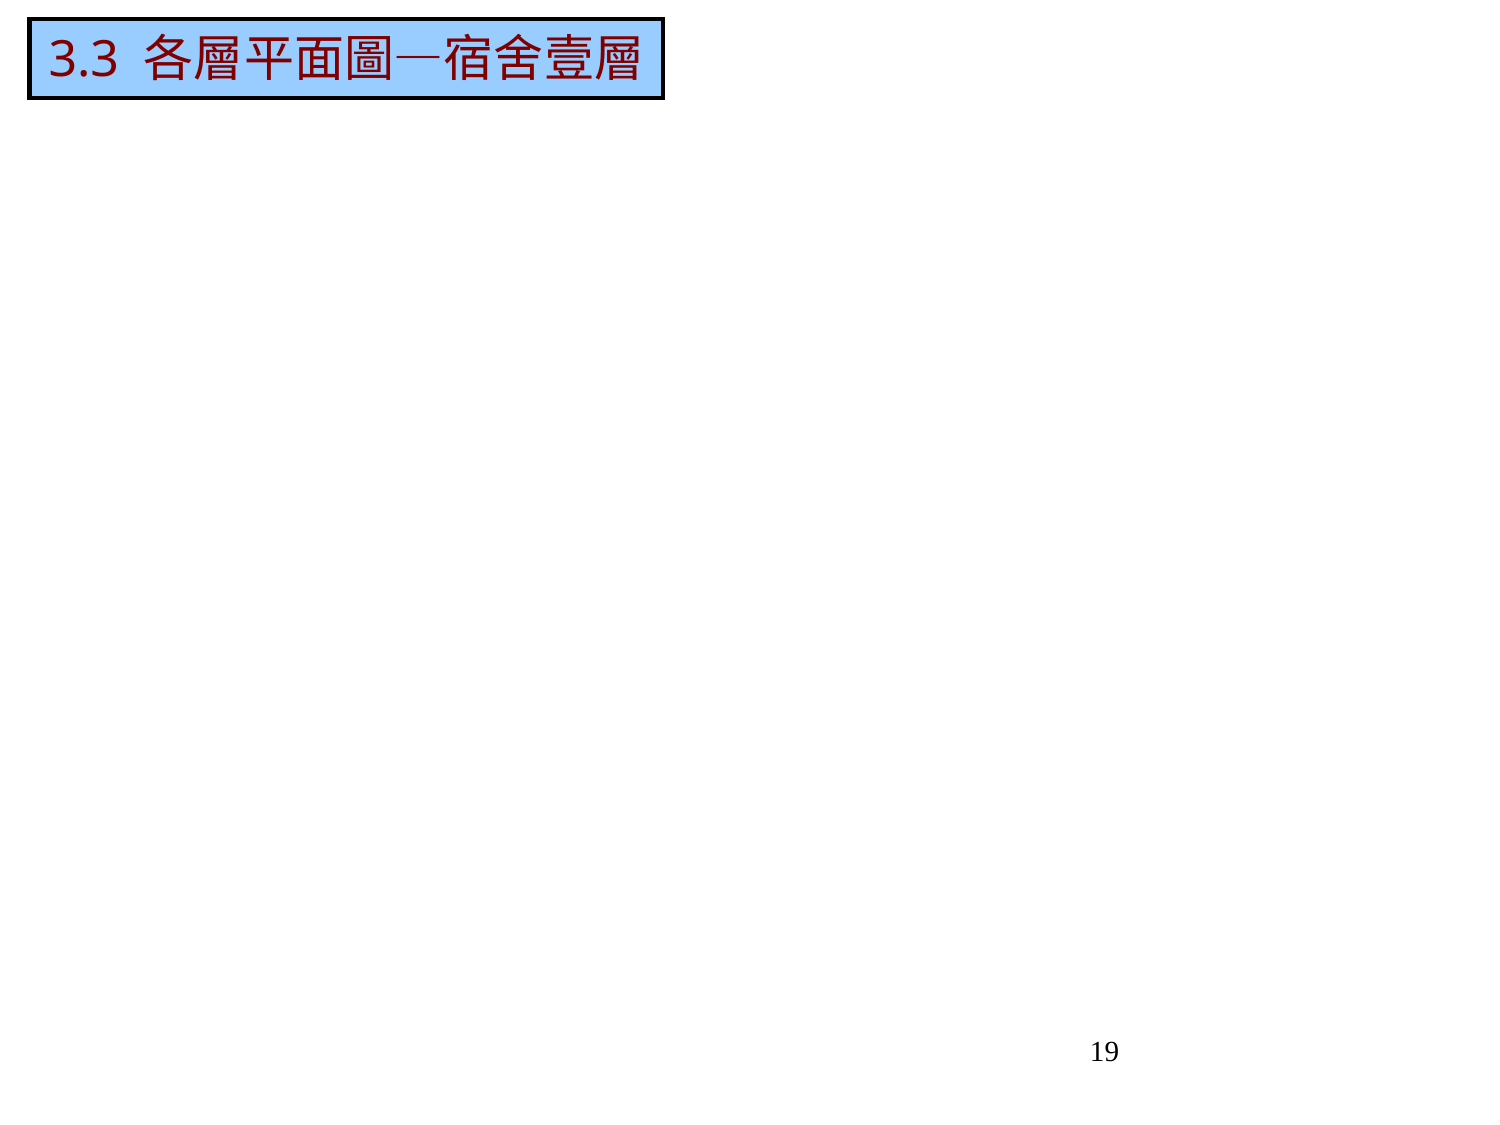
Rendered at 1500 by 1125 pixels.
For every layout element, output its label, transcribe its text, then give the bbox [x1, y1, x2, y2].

text_box 19 [1074, 1025, 1388, 1101]
text_box 3.3 各層平面圖—宿舍壹層 [29, 19, 664, 99]
